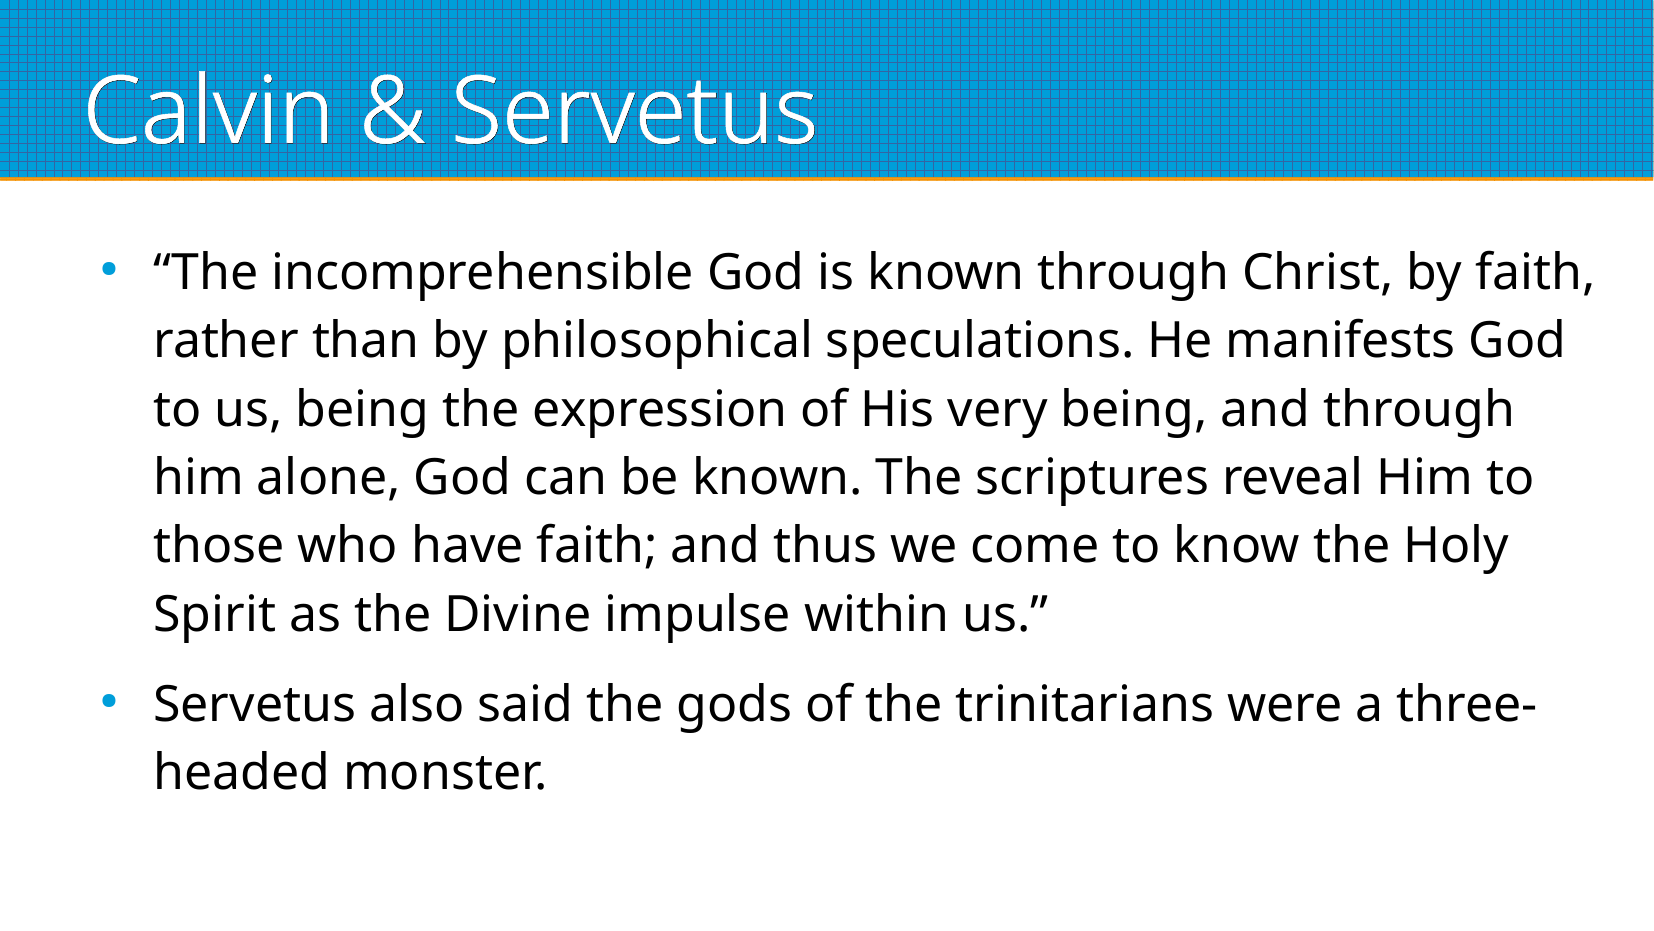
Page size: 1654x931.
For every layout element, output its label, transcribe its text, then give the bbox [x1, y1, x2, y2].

title Calvin & Servetus [82, 14, 1571, 171]
list “The incomprehensible God is known through Christ, by faith, rather than by philosophical speculations. He manifests God to us, being the expression of His very being, and through him alone, God can be known. The scriptures reveal Him to those who have faith; and thus we come to know the Holy Spirit as the Divine impulse within us.” Servetus also said the gods of the trinitarians were a three-headed monster. [82, 236, 1613, 863]
